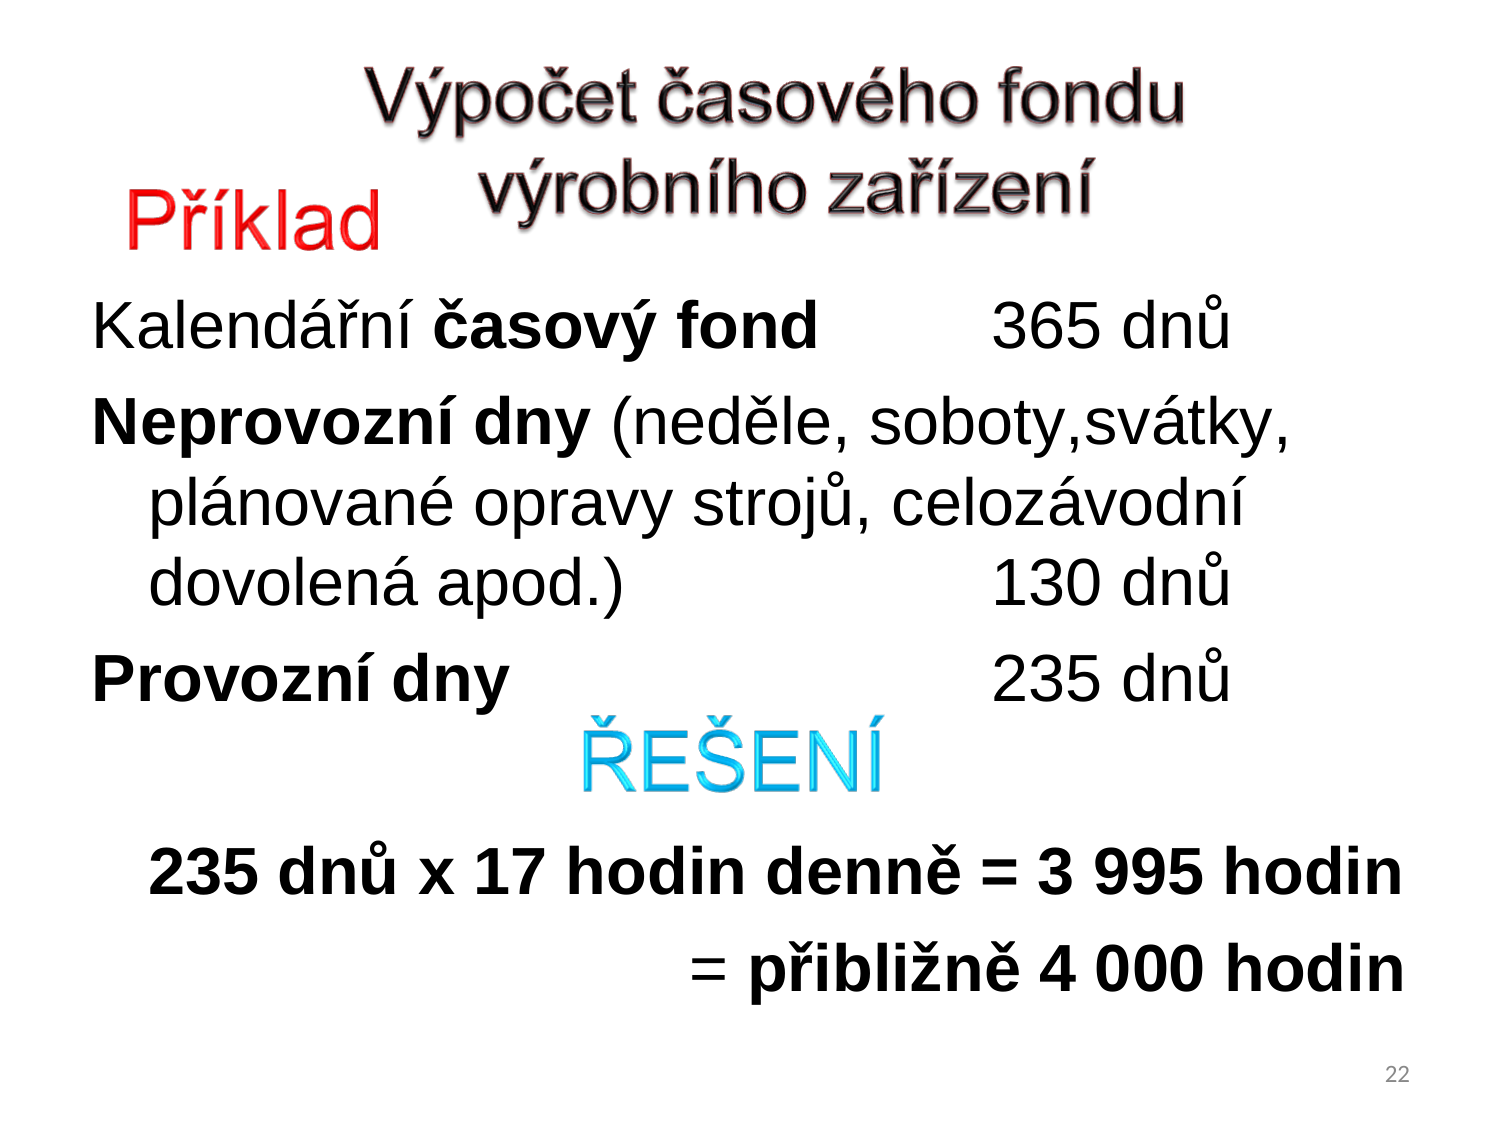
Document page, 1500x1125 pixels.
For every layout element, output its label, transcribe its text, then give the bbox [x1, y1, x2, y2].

picture [71, 23, 1260, 279]
picture [525, 681, 939, 822]
text_box <číslo> [1074, 1042, 1426, 1103]
list Kalendářní časový fond 365 dnů Neprovozní dny (neděle, soboty,svátky, plánované opravy strojů, celozávodní dovolená apod.) 130 dnů Provozní dny 235 dnů 235 dnů x 17 hodin denně = 3 995 hodin = přibližně 4 000 hodin [76, 274, 1427, 1109]
